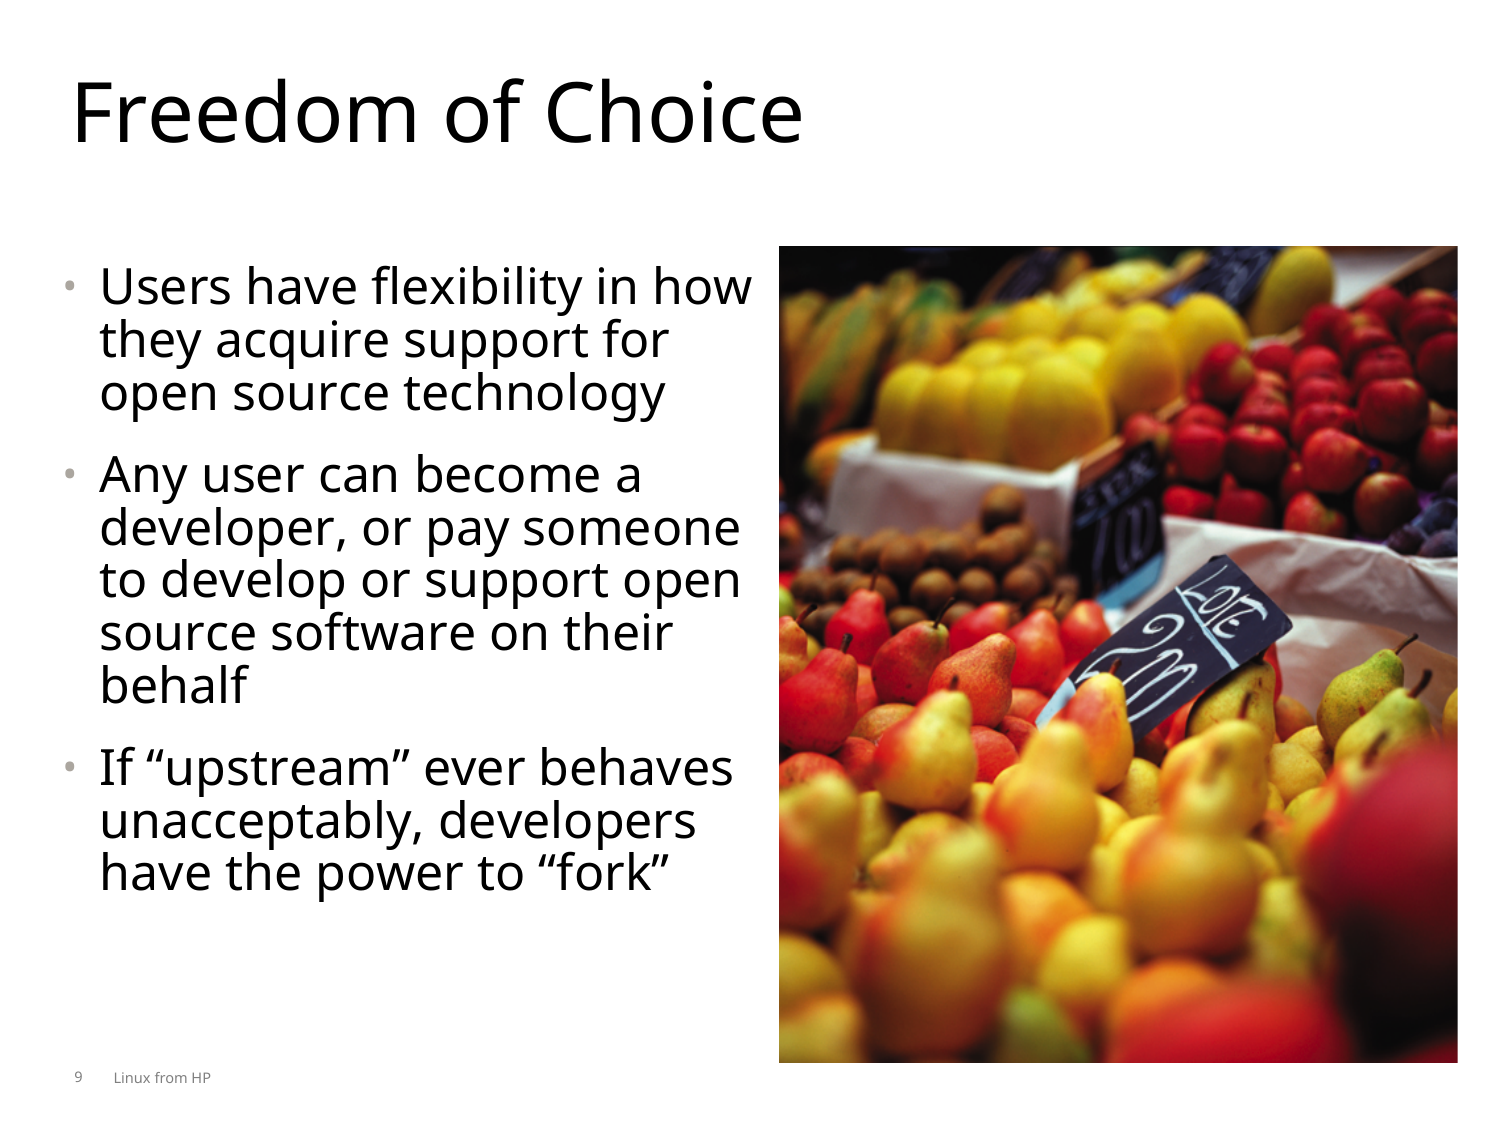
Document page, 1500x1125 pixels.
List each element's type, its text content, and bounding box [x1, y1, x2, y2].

picture [779, 246, 1458, 1063]
title Freedom of Choice [70, 18, 1322, 207]
list Users have flexibility in how they acquire support for open source technology Any user can become a developer, or pay someone to develop or support open source software on their behalf If “upstream” ever behaves unacceptably, developers have the power to “fork” [62, 262, 760, 1000]
